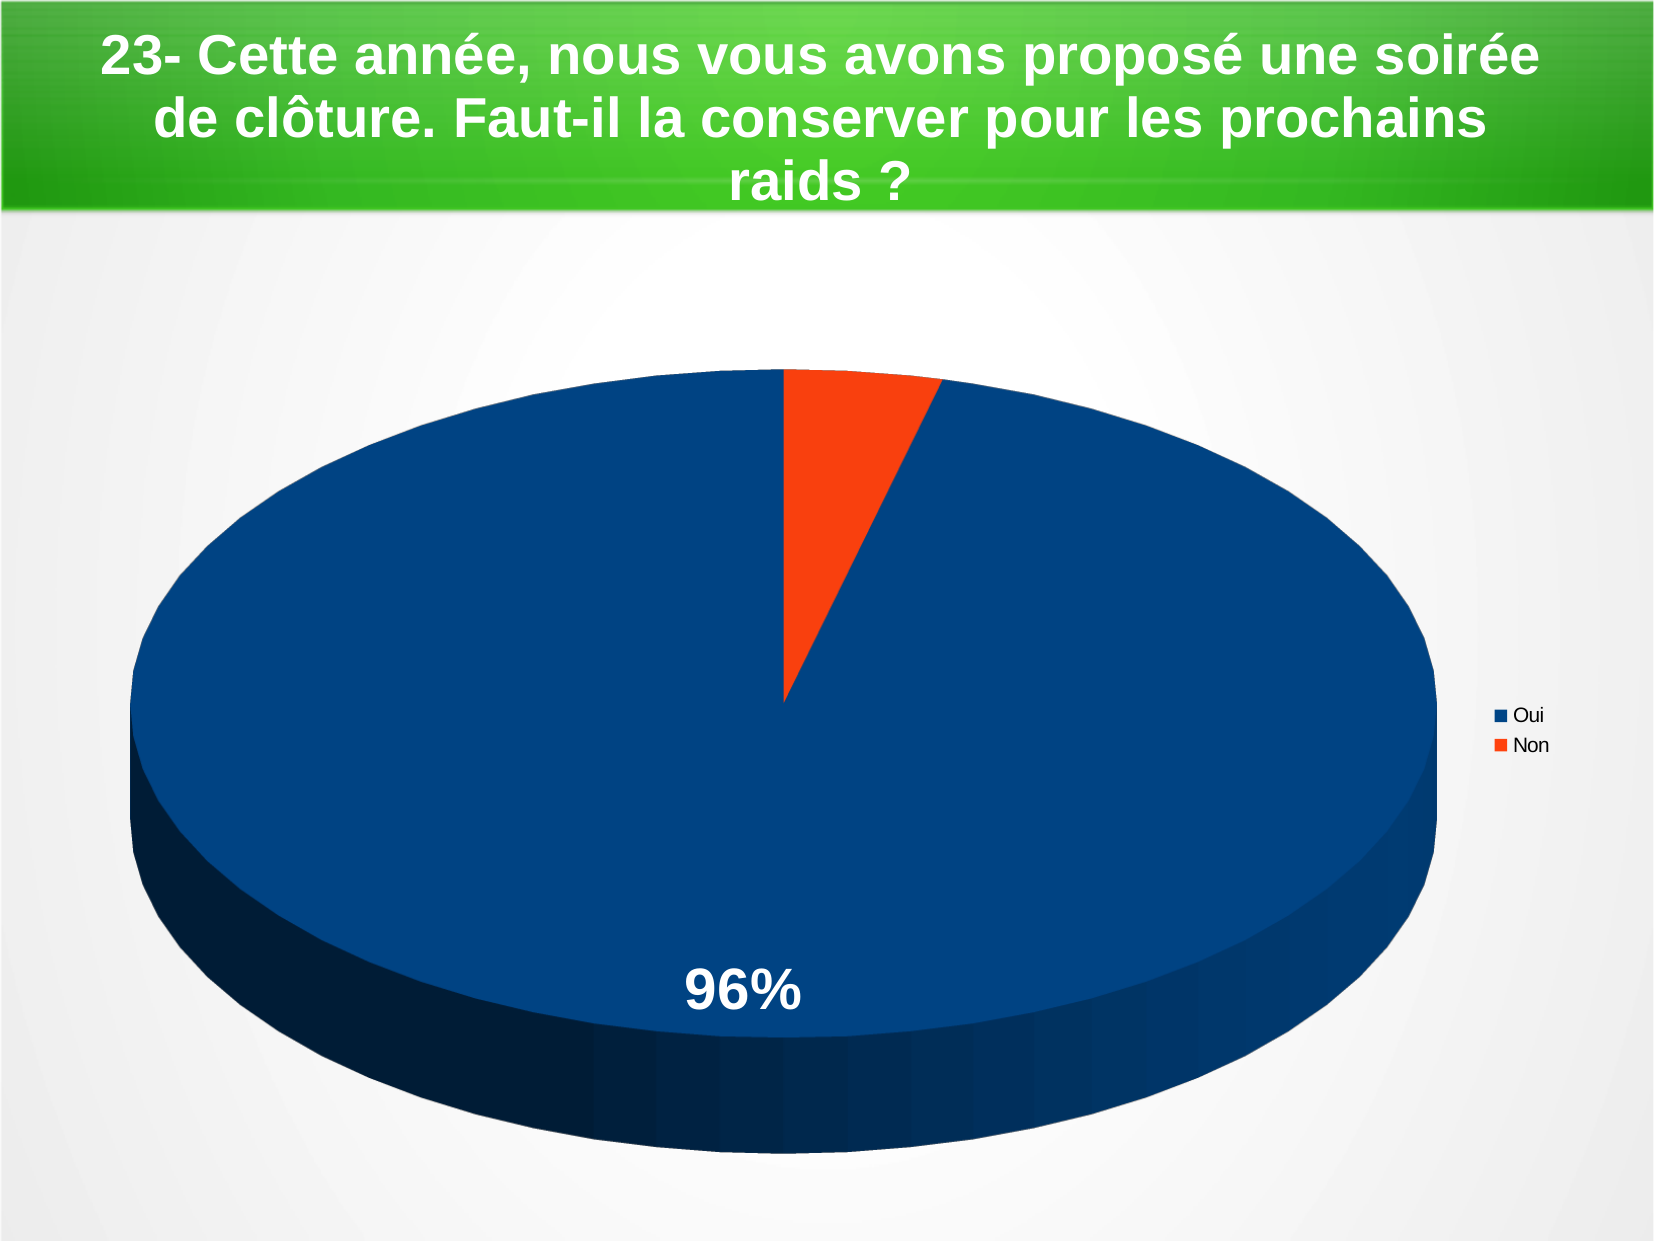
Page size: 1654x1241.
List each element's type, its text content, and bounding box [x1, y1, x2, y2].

picture [0, 0, 1654, 1241]
title 23- Cette année, nous vous avons proposé une soirée de clôture. Faut-il la conserver pour les prochains raids ? [70, 23, 1571, 213]
chart [80, 289, 1569, 1172]
